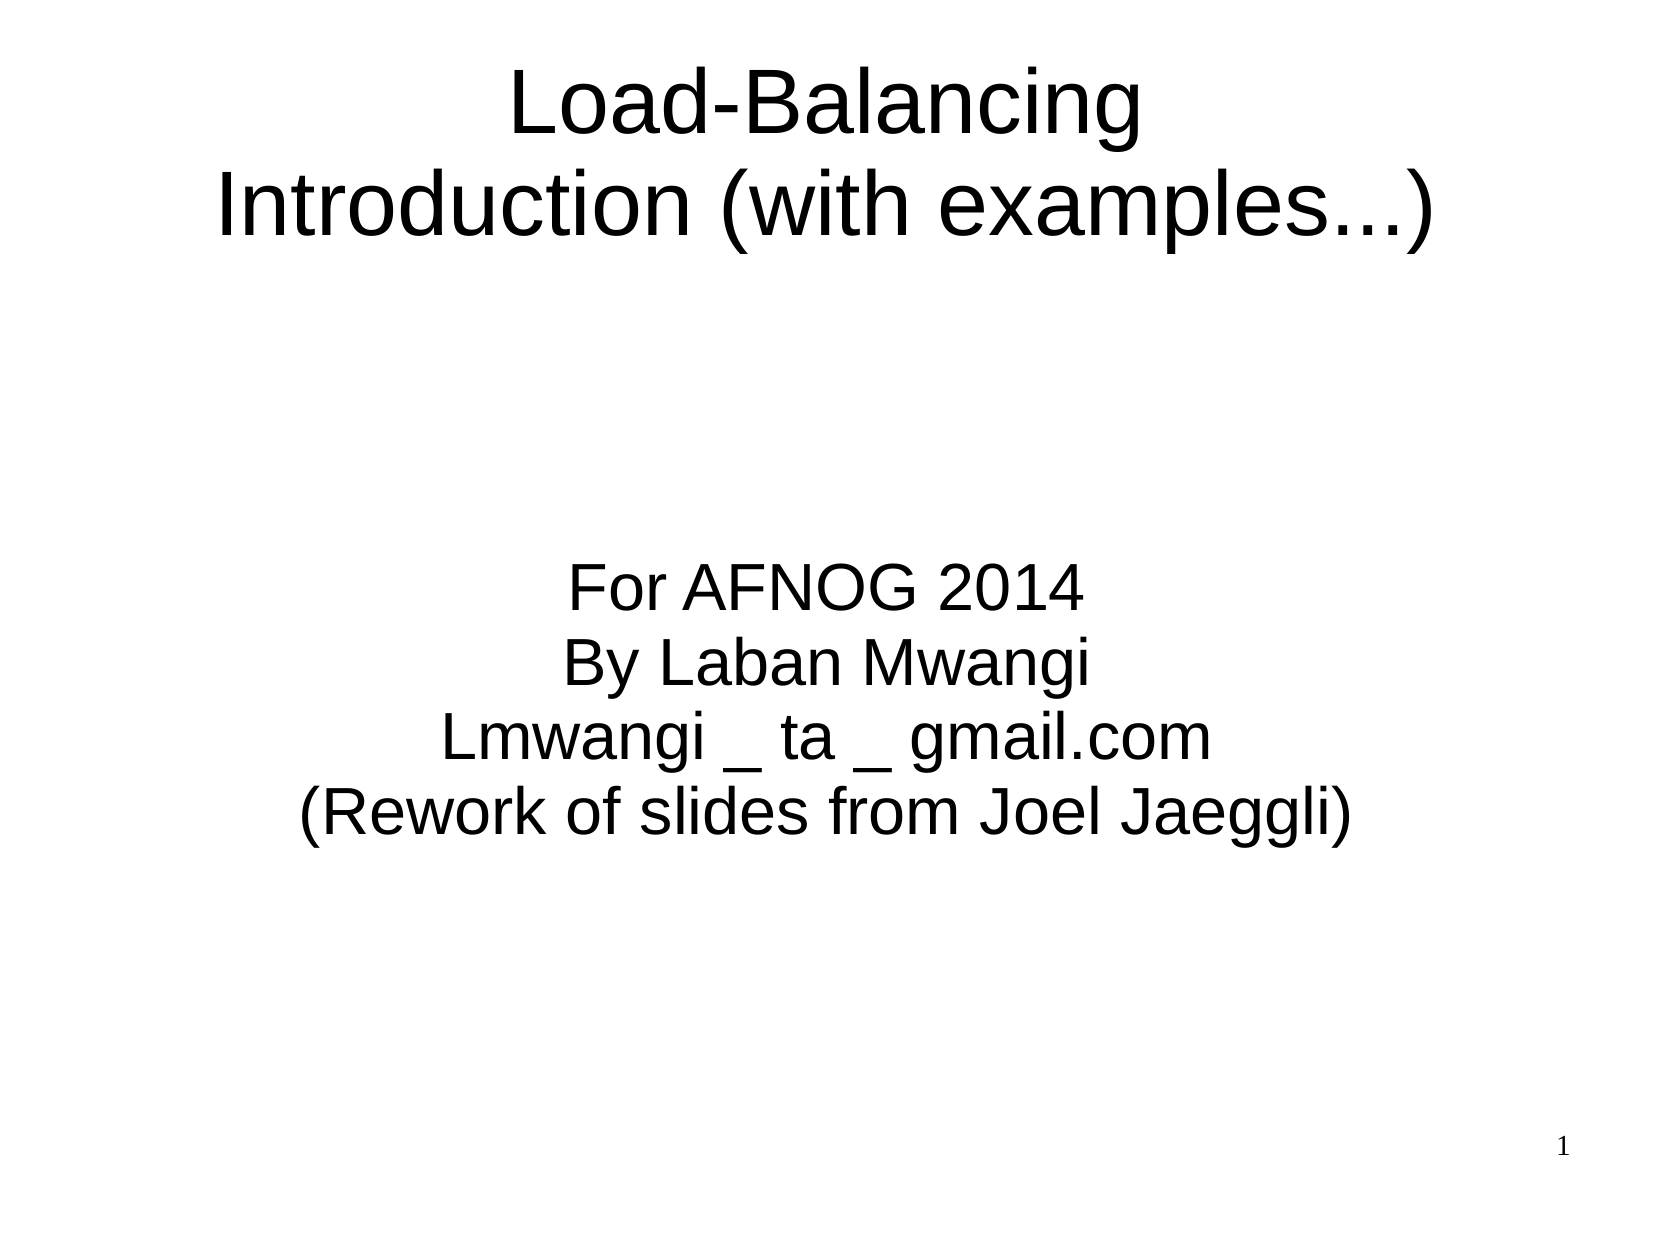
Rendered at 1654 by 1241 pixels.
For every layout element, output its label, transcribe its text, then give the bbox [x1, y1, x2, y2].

subtitle For AFNOG 2014 By Laban Mwangi Lmwangi _ ta _ gmail.com (Rework of slides from Joel Jaeggli) [82, 290, 1571, 1109]
title Load-Balancing Introduction (with examples...) [82, 49, 1571, 257]
